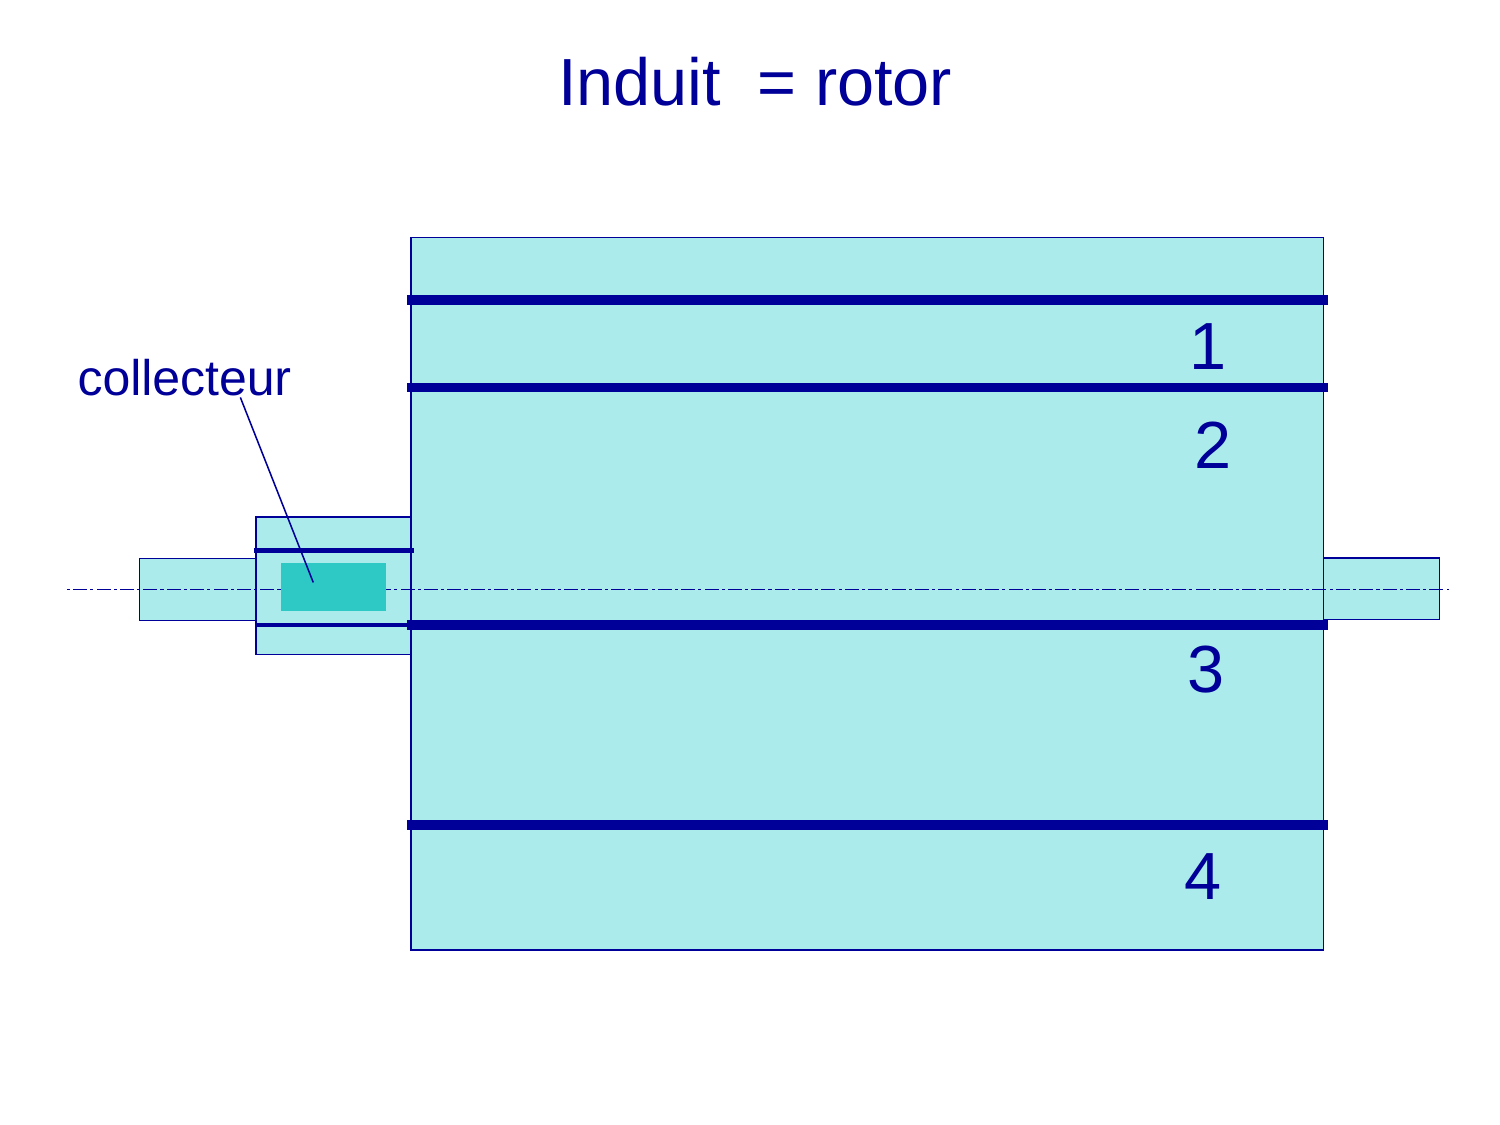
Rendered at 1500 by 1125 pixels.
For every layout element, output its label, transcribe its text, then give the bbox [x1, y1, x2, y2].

text_box 4 [1169, 830, 1237, 921]
text_box [411, 830, 1324, 950]
text_box 3 [1172, 630, 1240, 714]
text_box [1242, 305, 1324, 383]
text_box [411, 237, 1324, 295]
text_box [139, 392, 1440, 623]
text_box 1 [1174, 305, 1242, 383]
text_box 2 [1180, 394, 1247, 490]
text_box [256, 627, 1324, 820]
text_box [256, 517, 298, 548]
text_box Induit = rotor [543, 30, 968, 127]
text_box collecteur [63, 337, 307, 413]
text_box [411, 305, 1174, 383]
